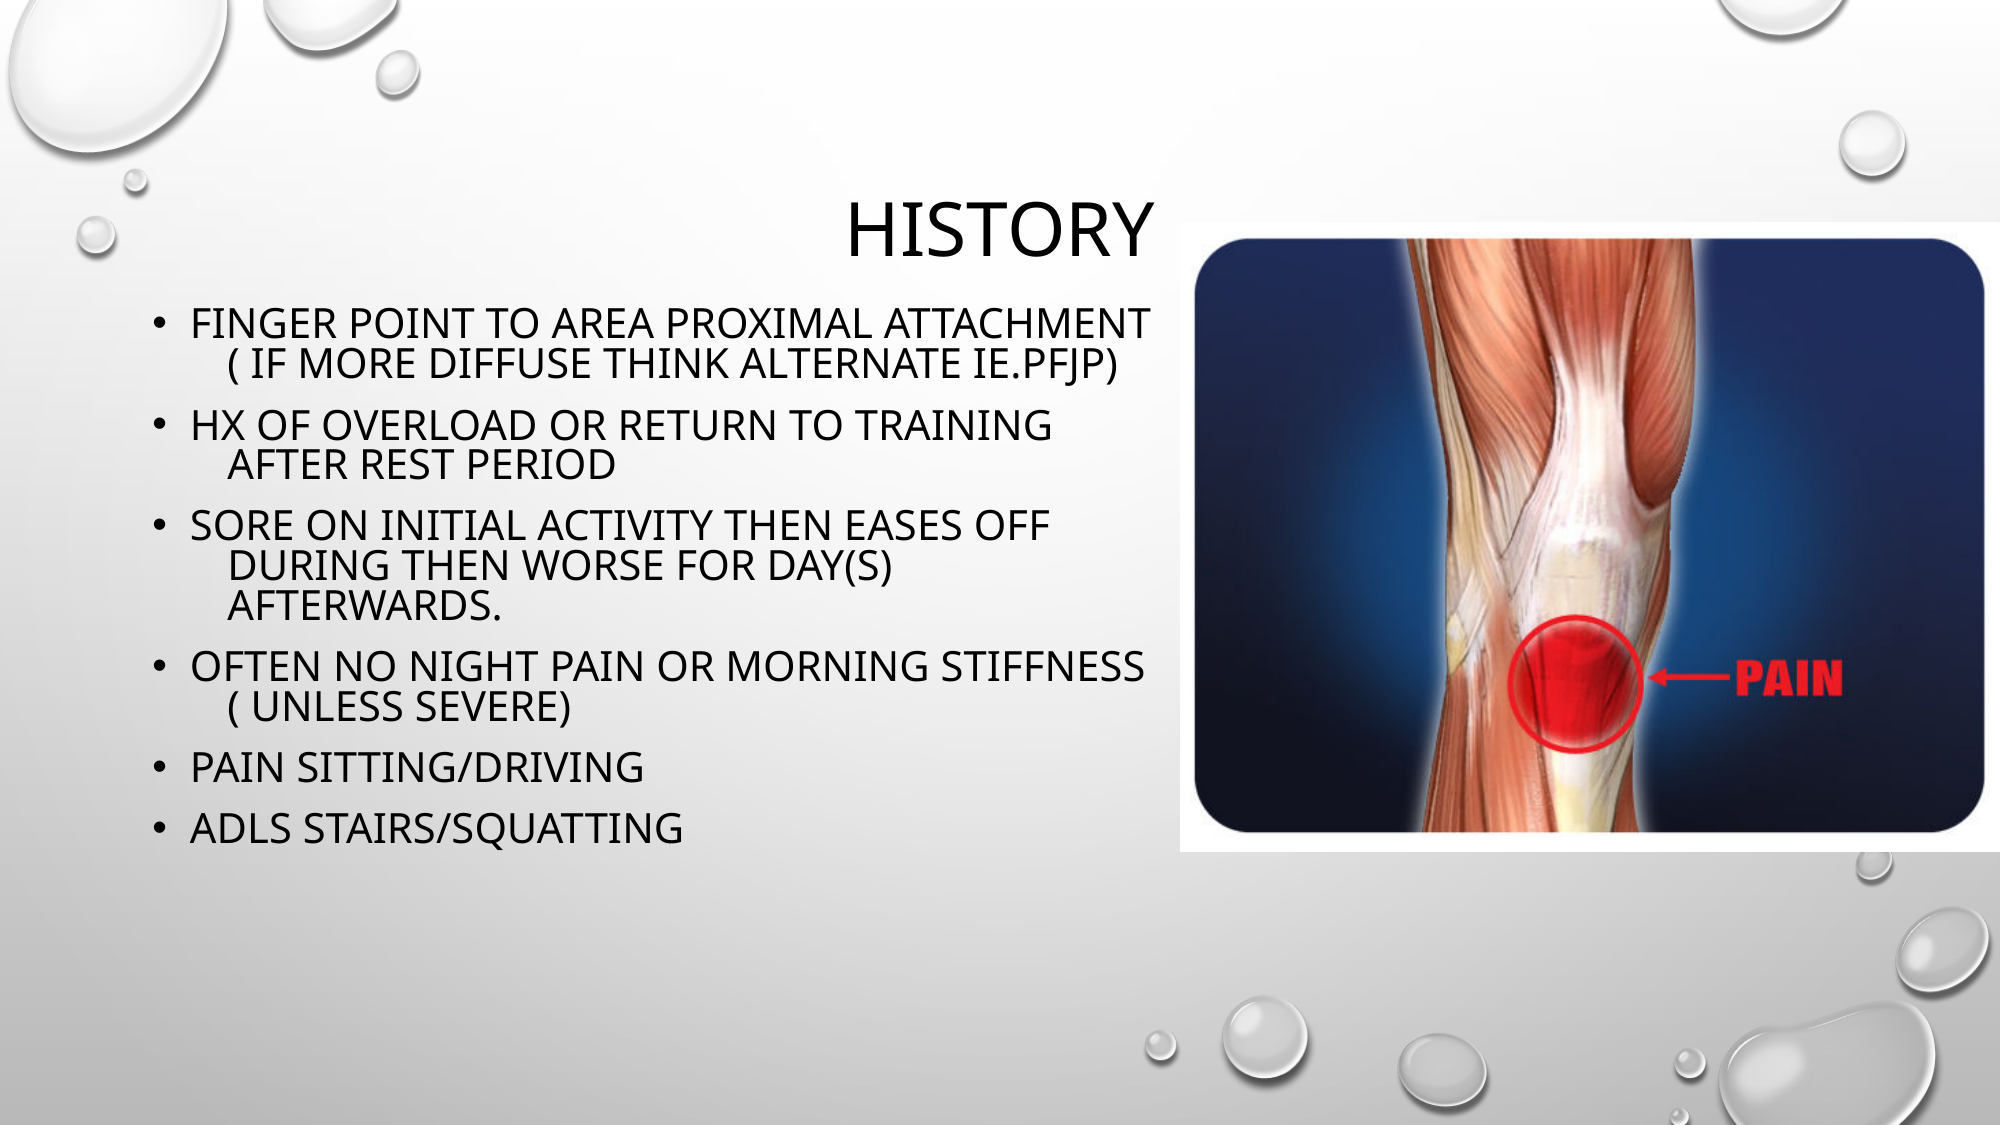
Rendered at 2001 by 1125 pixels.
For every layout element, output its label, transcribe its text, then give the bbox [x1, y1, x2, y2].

title History [149, 101, 1851, 299]
picture [1180, 222, 2000, 853]
list Finger point to area proximal attachment ( if more diffuse think alternate ie.PFJP) Hx of overload or return to training after rest period Sore on initial activity then eases off during then worse for day(s) afterwards. Often no night pain or morning stiffness ( unless severe) Pain sitting/driving ADLs stairs/squatting [137, 299, 1181, 1014]
